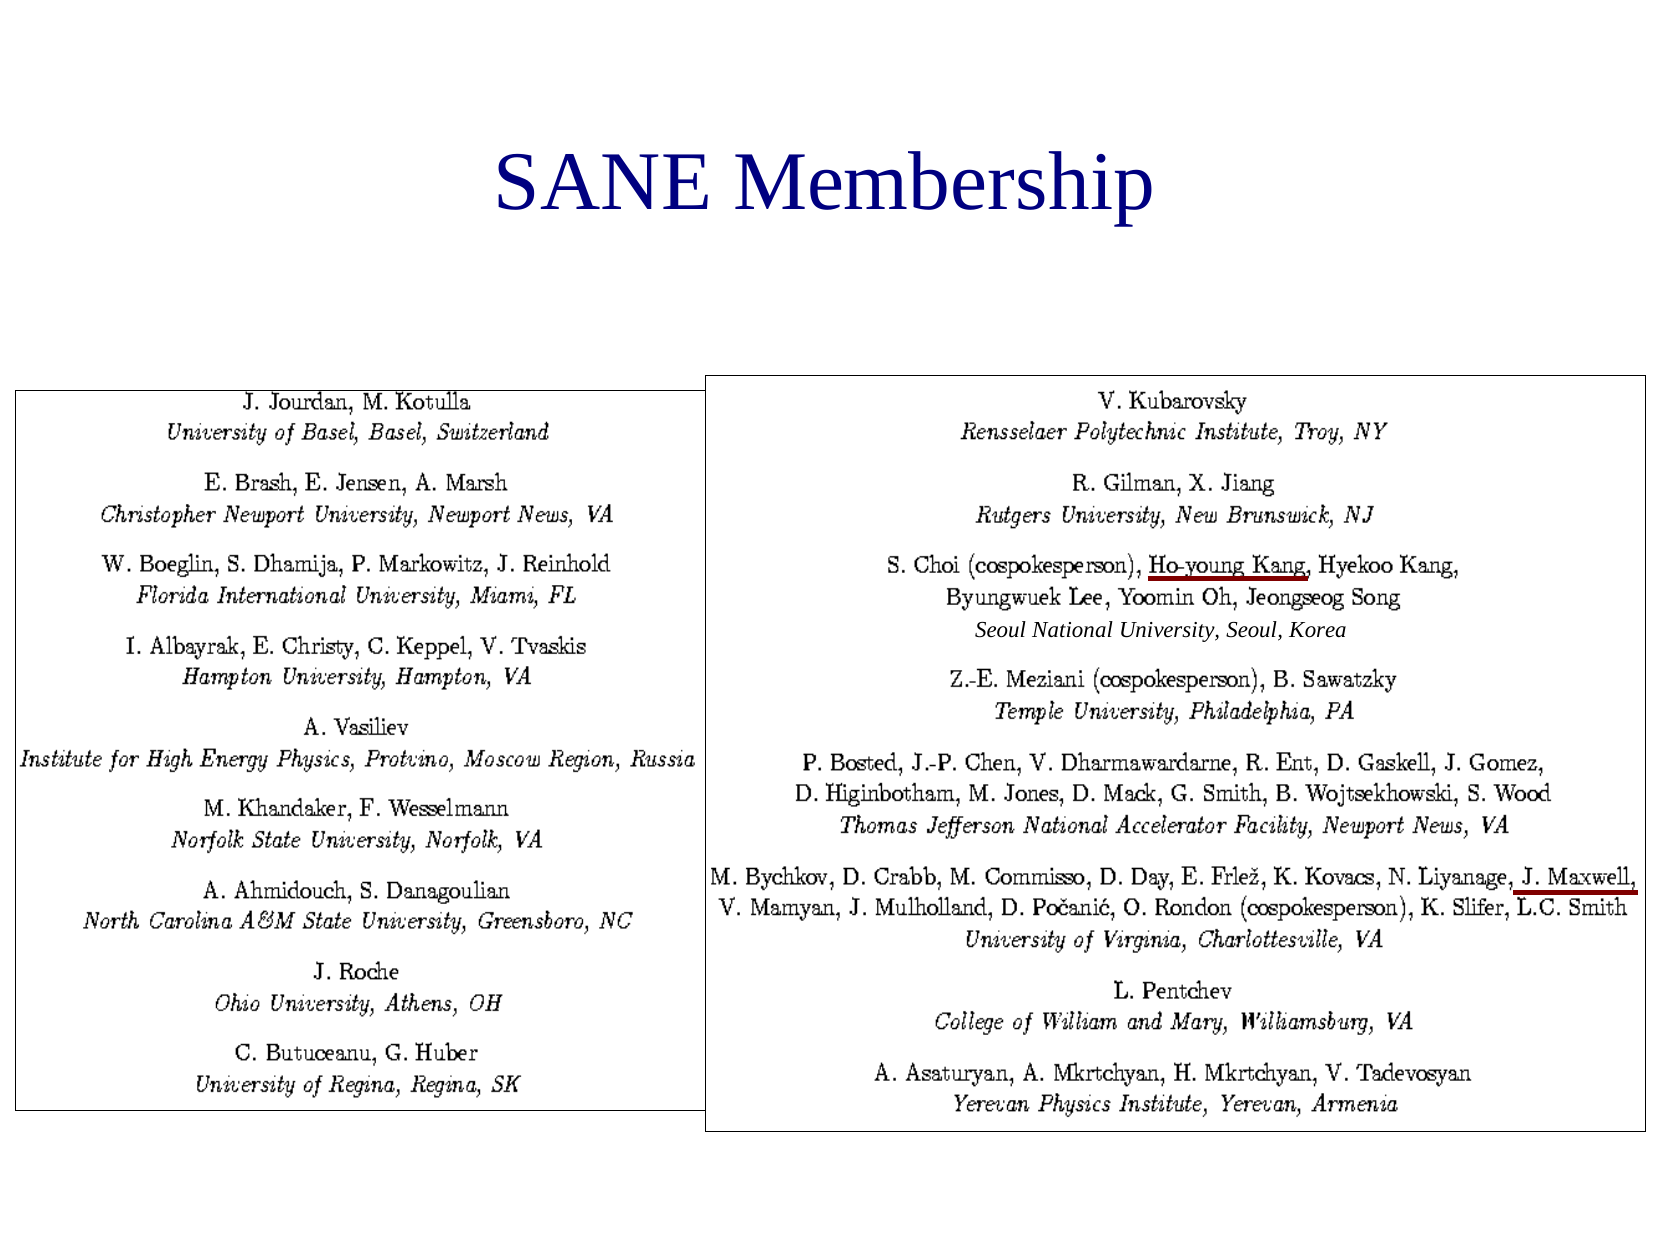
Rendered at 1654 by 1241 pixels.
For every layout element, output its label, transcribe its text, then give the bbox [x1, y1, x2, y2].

text_box Seoul National University, Seoul, Korea [975, 616, 1392, 657]
picture [15, 374, 1646, 1132]
title SANE Membership [121, 75, 1529, 288]
